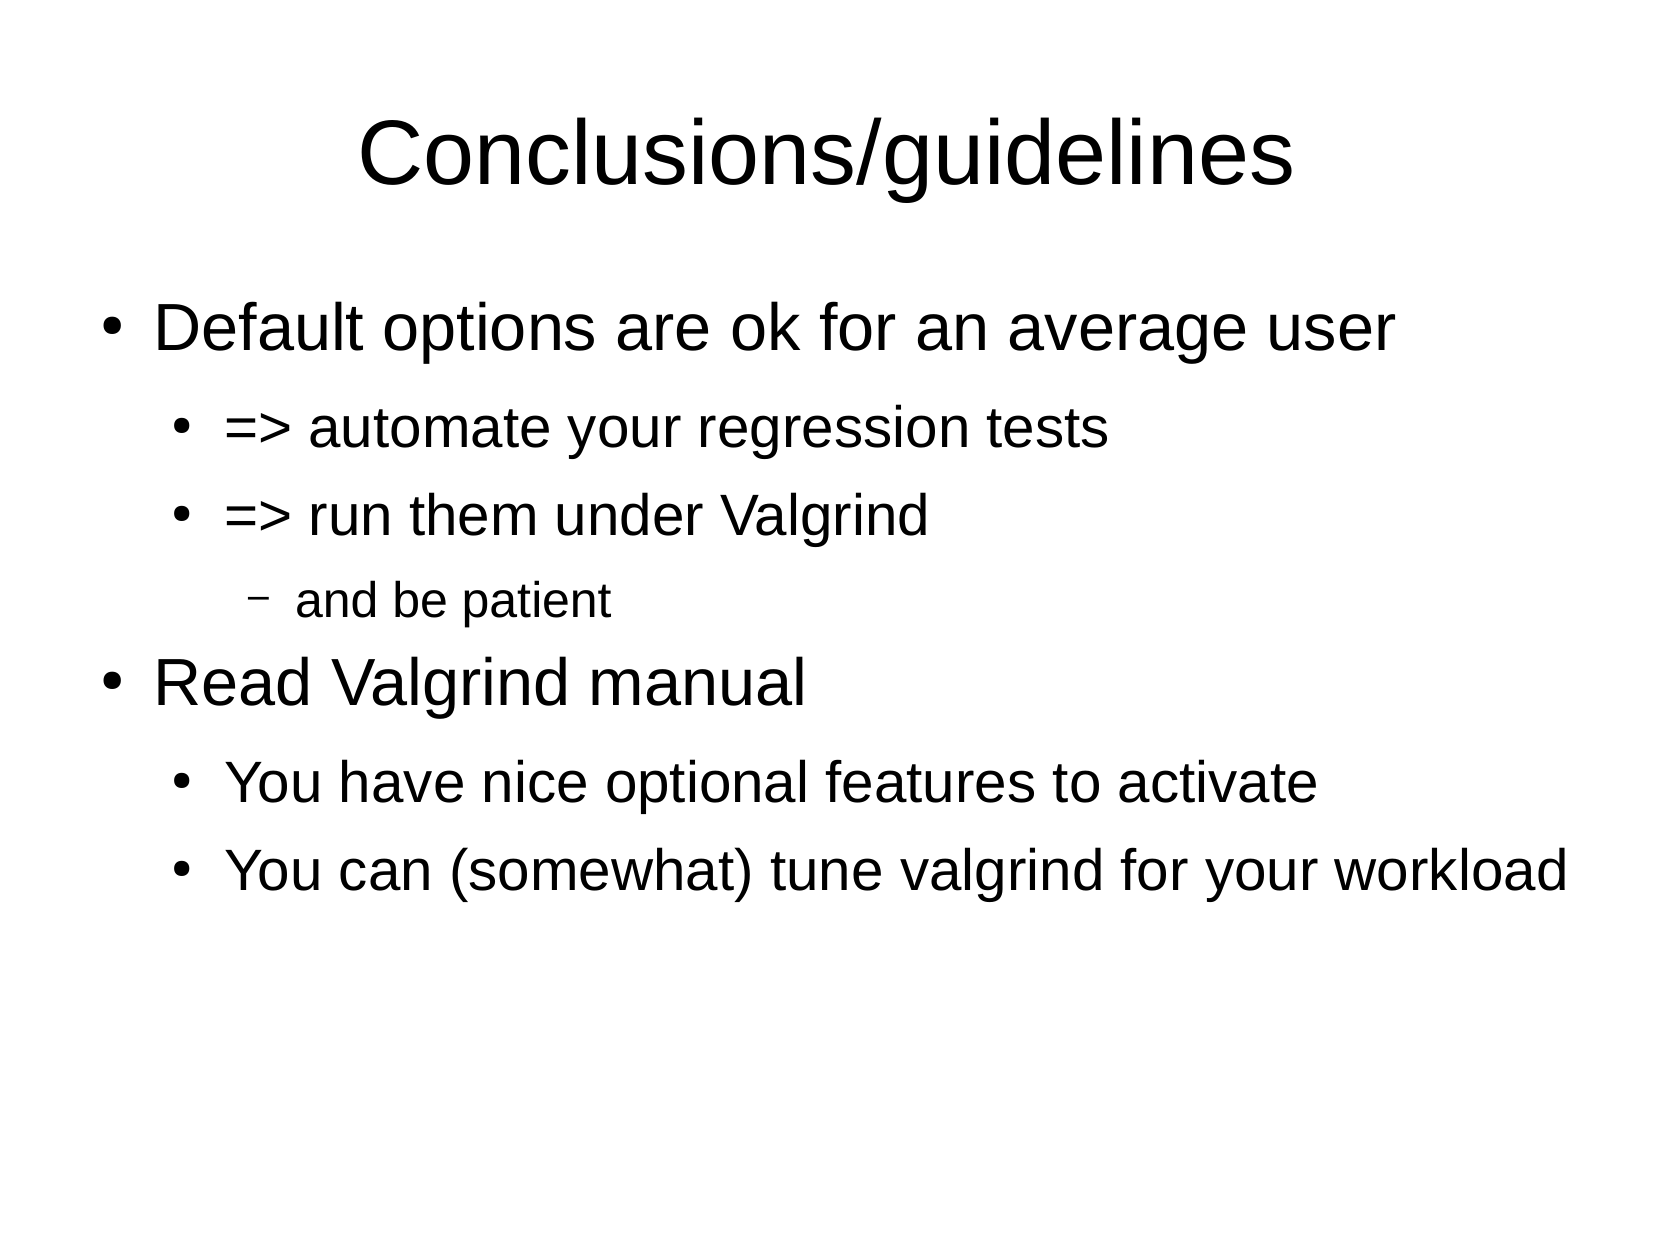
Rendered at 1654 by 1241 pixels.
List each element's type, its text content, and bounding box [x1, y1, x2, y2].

list Default options are ok for an average user => automate your regression tests => run them under Valgrind and be patient Read Valgrind manual You have nice optional features to activate You can (somewhat) tune valgrind for your workload [82, 290, 1571, 1010]
title Conclusions/guidelines [82, 49, 1571, 257]
